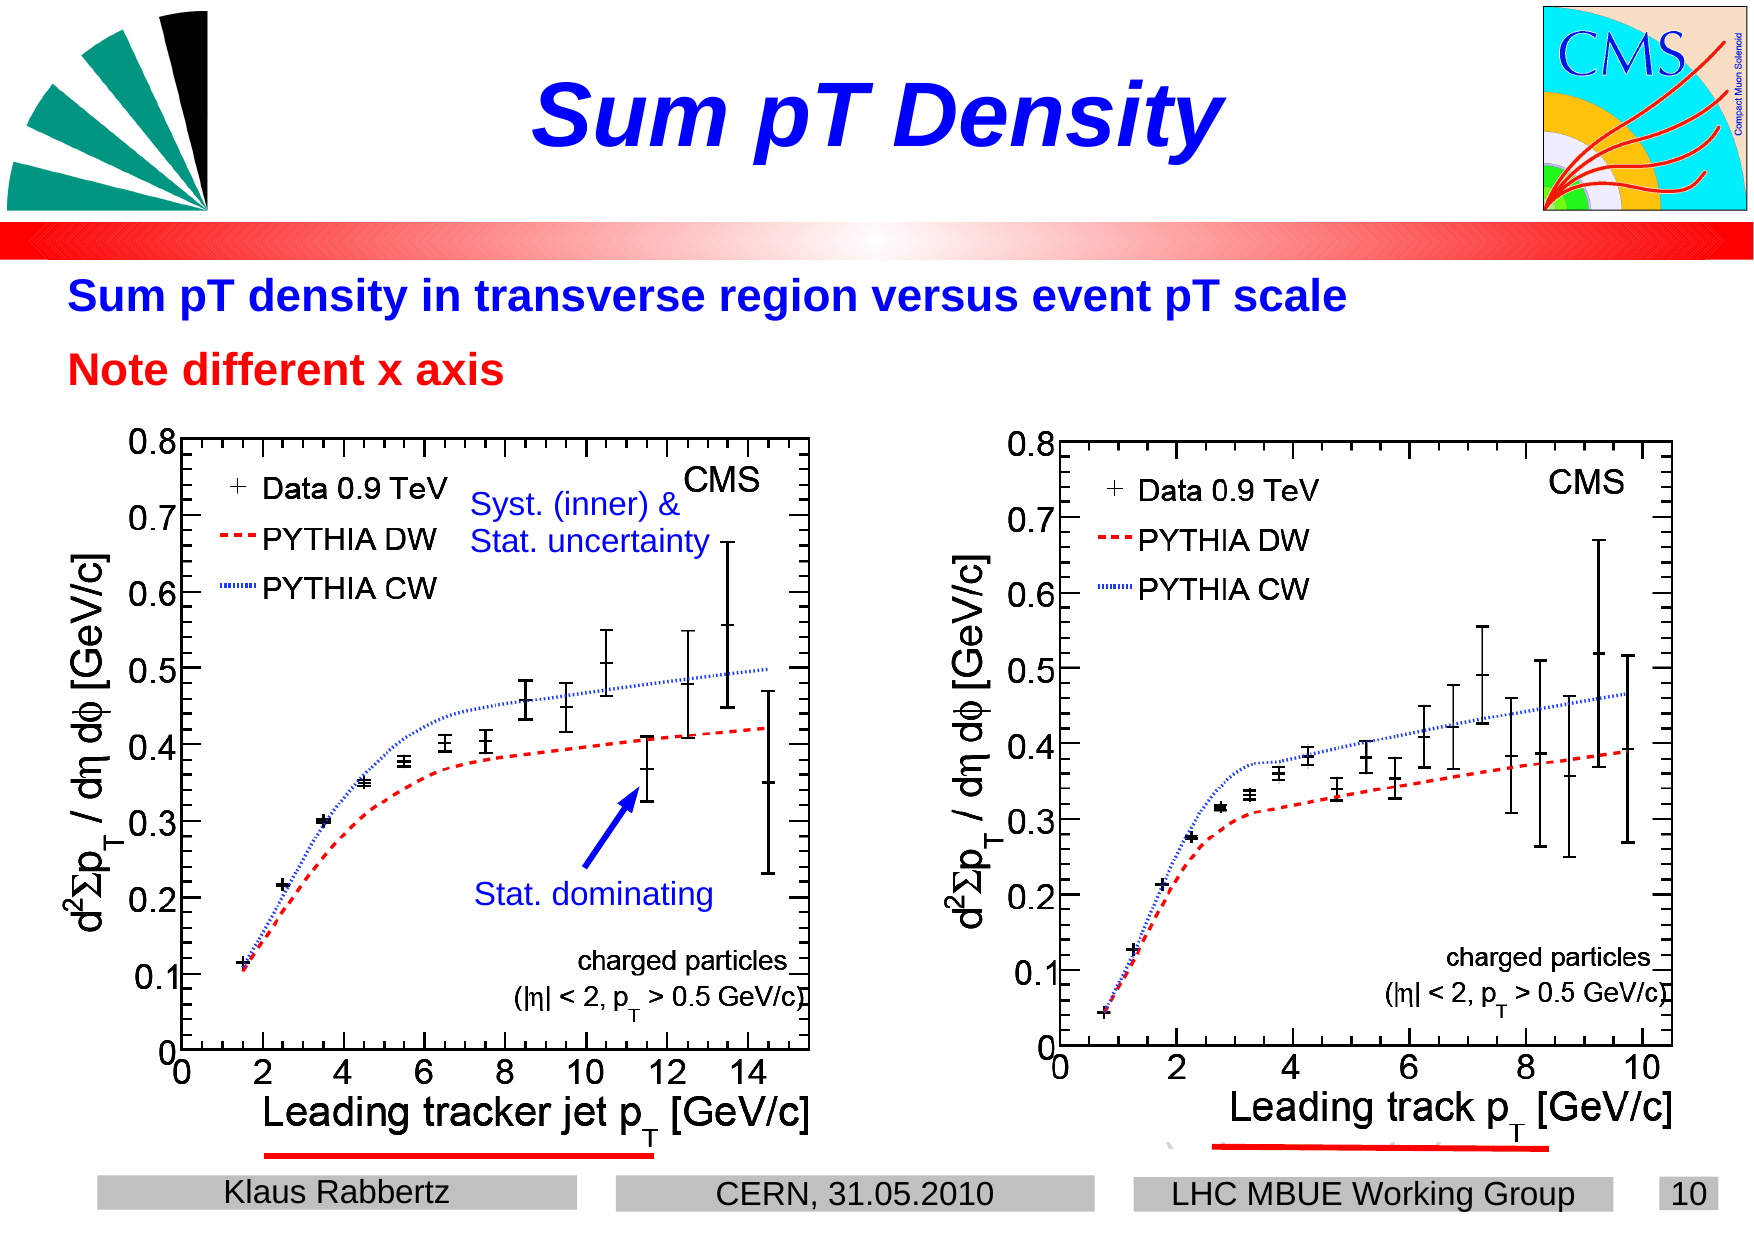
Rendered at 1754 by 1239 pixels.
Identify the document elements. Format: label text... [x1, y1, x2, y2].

text_box Sum pT density in transverse region versus event pT scale [55, 258, 1360, 334]
picture [7, 11, 208, 213]
picture [60, 425, 822, 1148]
picture [1542, 5, 1748, 211]
text_box Stat. dominating [462, 863, 727, 925]
text_box Syst. (inner) & Stat. uncertainty [457, 473, 722, 572]
title Sum pT Density [220, 27, 1536, 202]
text_box Note different x axis [55, 332, 518, 408]
picture [940, 426, 1681, 1149]
